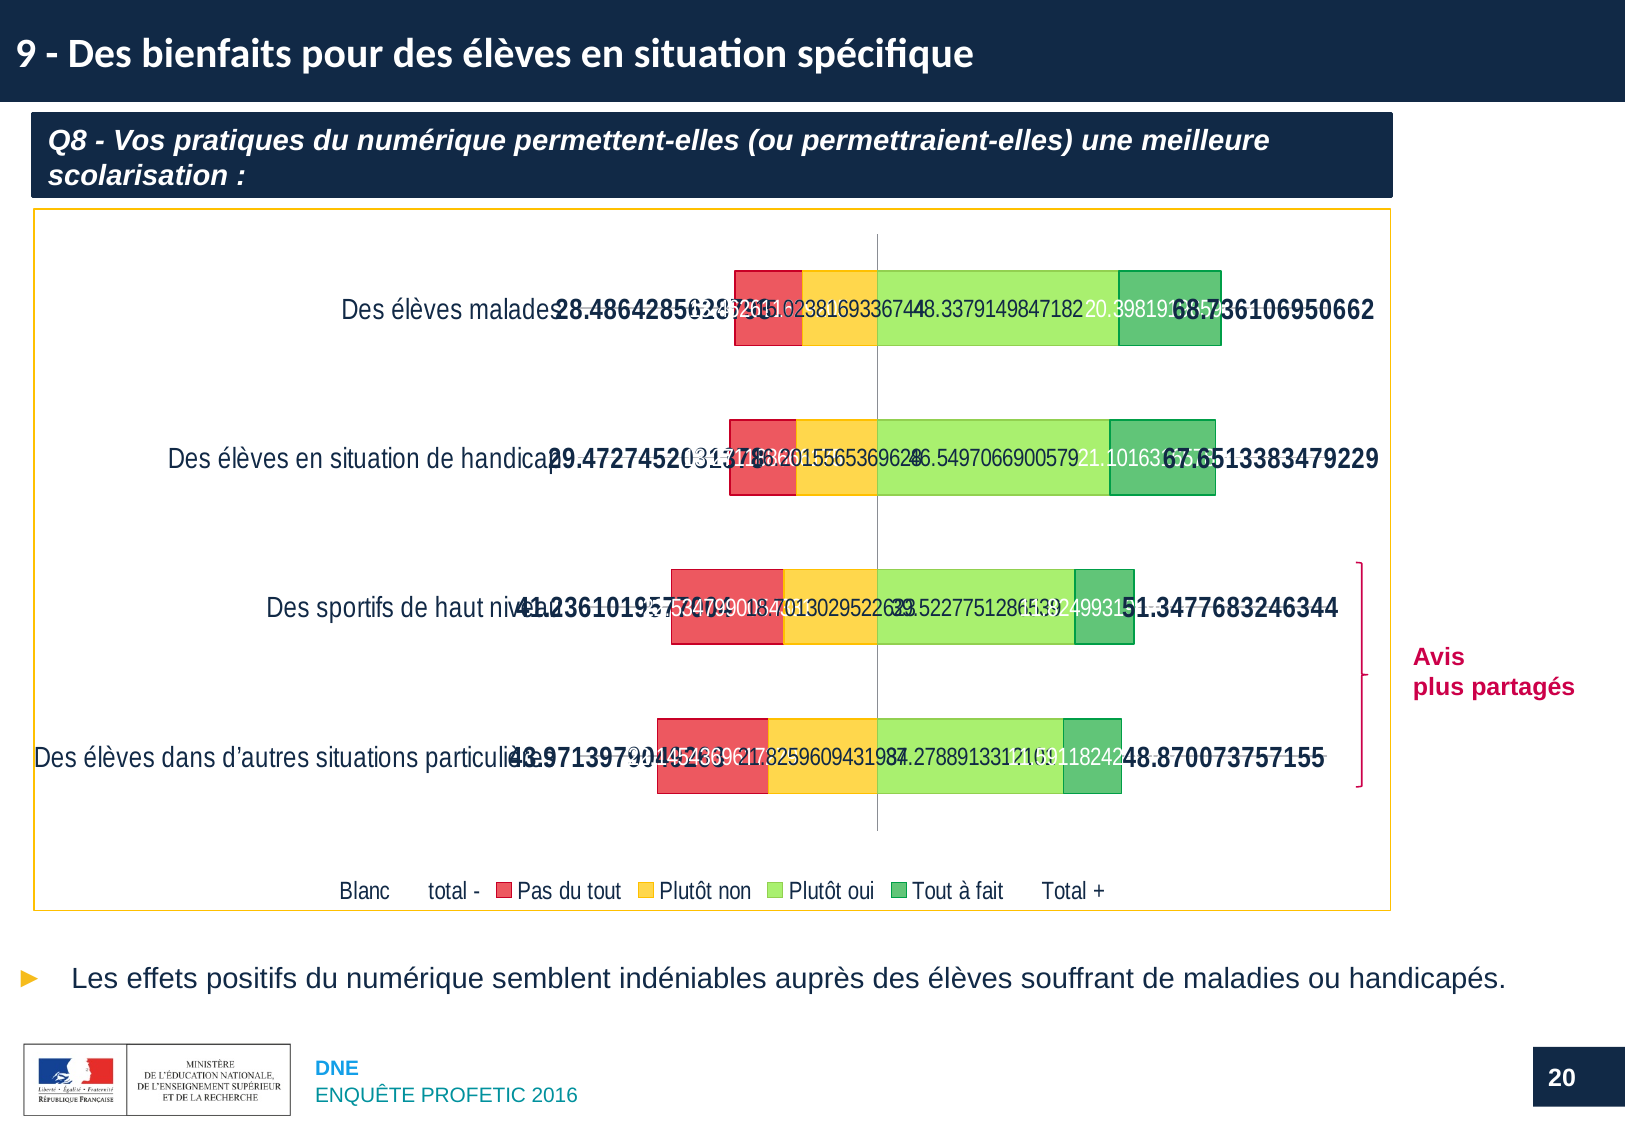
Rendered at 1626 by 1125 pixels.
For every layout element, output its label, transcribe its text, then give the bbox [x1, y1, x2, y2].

title 9 - Des bienfaits pour des élèves en situation spécifique [0, 0, 1625, 102]
chart [33, 208, 1392, 912]
text_box Avis plus partagés [1397, 633, 1593, 710]
text_box Q8 - Vos pratiques du numérique permettent-elles (ou permettraient-elles) une meilleure scolarisation : [33, 114, 1391, 196]
list Les effets positifs du numérique semblent indéniables auprès des élèves souffrant de maladies ou handicapés. [0, 952, 1625, 1059]
text_box 20 [1533, 1046, 1625, 1107]
